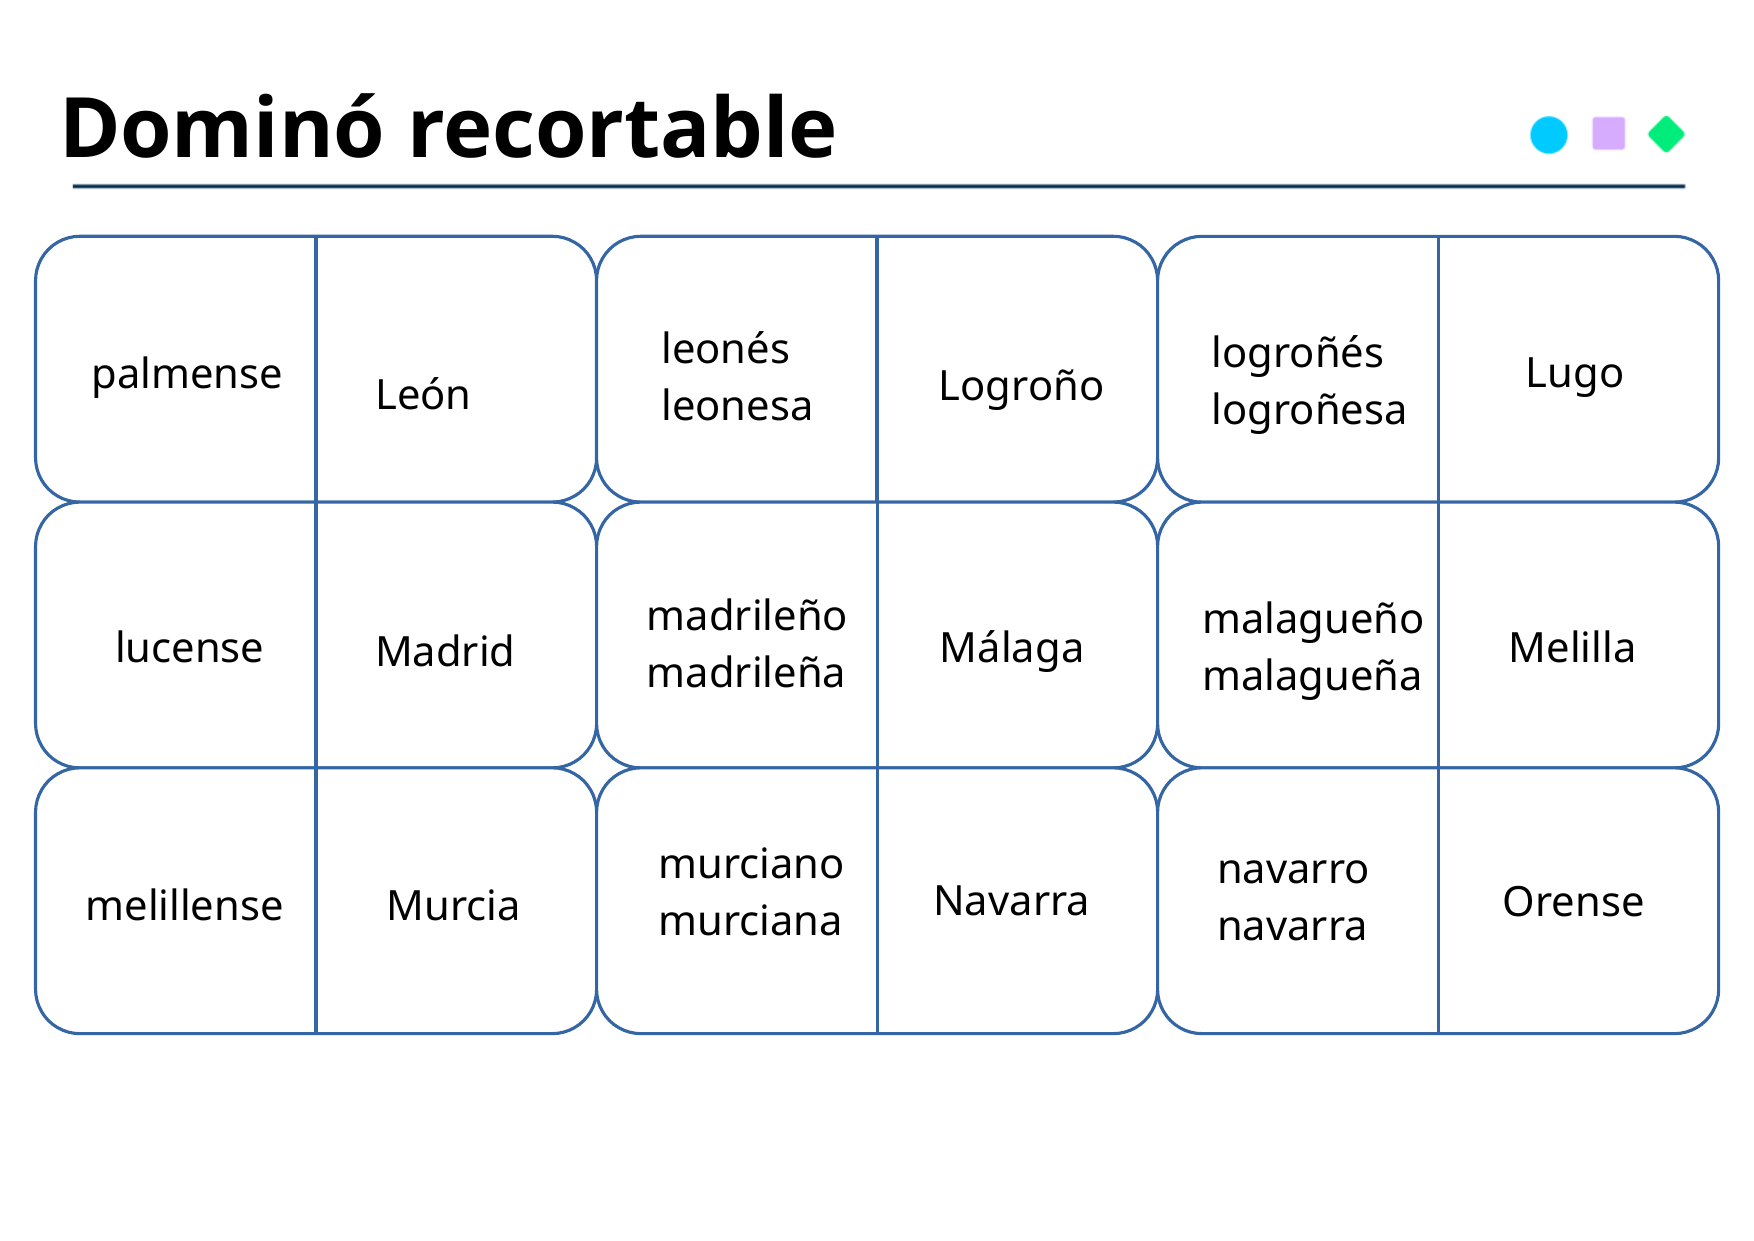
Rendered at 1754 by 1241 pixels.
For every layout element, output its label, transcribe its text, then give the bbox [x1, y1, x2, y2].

text_box logroñés logroñesa [1196, 315, 1407, 434]
text_box malagueño malagueña [1187, 580, 1420, 700]
text_box leonés leonesa [661, 318, 822, 423]
text_box Orense [1488, 864, 1662, 932]
text_box navarro navarra [1217, 838, 1374, 943]
text_box Logroño [923, 348, 1106, 415]
text_box [318, 236, 878, 1034]
text_box murciano murciana [643, 826, 845, 946]
text_box León [360, 357, 568, 424]
text_box Málaga [925, 610, 1089, 678]
text_box melillense [70, 868, 287, 935]
text_box [879, 236, 1439, 1034]
picture [59, 88, 1695, 211]
text_box Madrid [360, 614, 519, 681]
text_box madrileño madrileña [631, 578, 846, 698]
text_box [35, 236, 317, 1034]
text_box [1440, 236, 1719, 1034]
title Dominó recortable [59, 72, 975, 178]
text_box palmense [76, 336, 285, 404]
text_box lucense [100, 610, 272, 678]
text_box Melilla [1494, 610, 1644, 678]
text_box Lugo [1525, 342, 1639, 395]
text_box Navarra [933, 870, 1096, 923]
text_box Murcia [372, 868, 528, 935]
